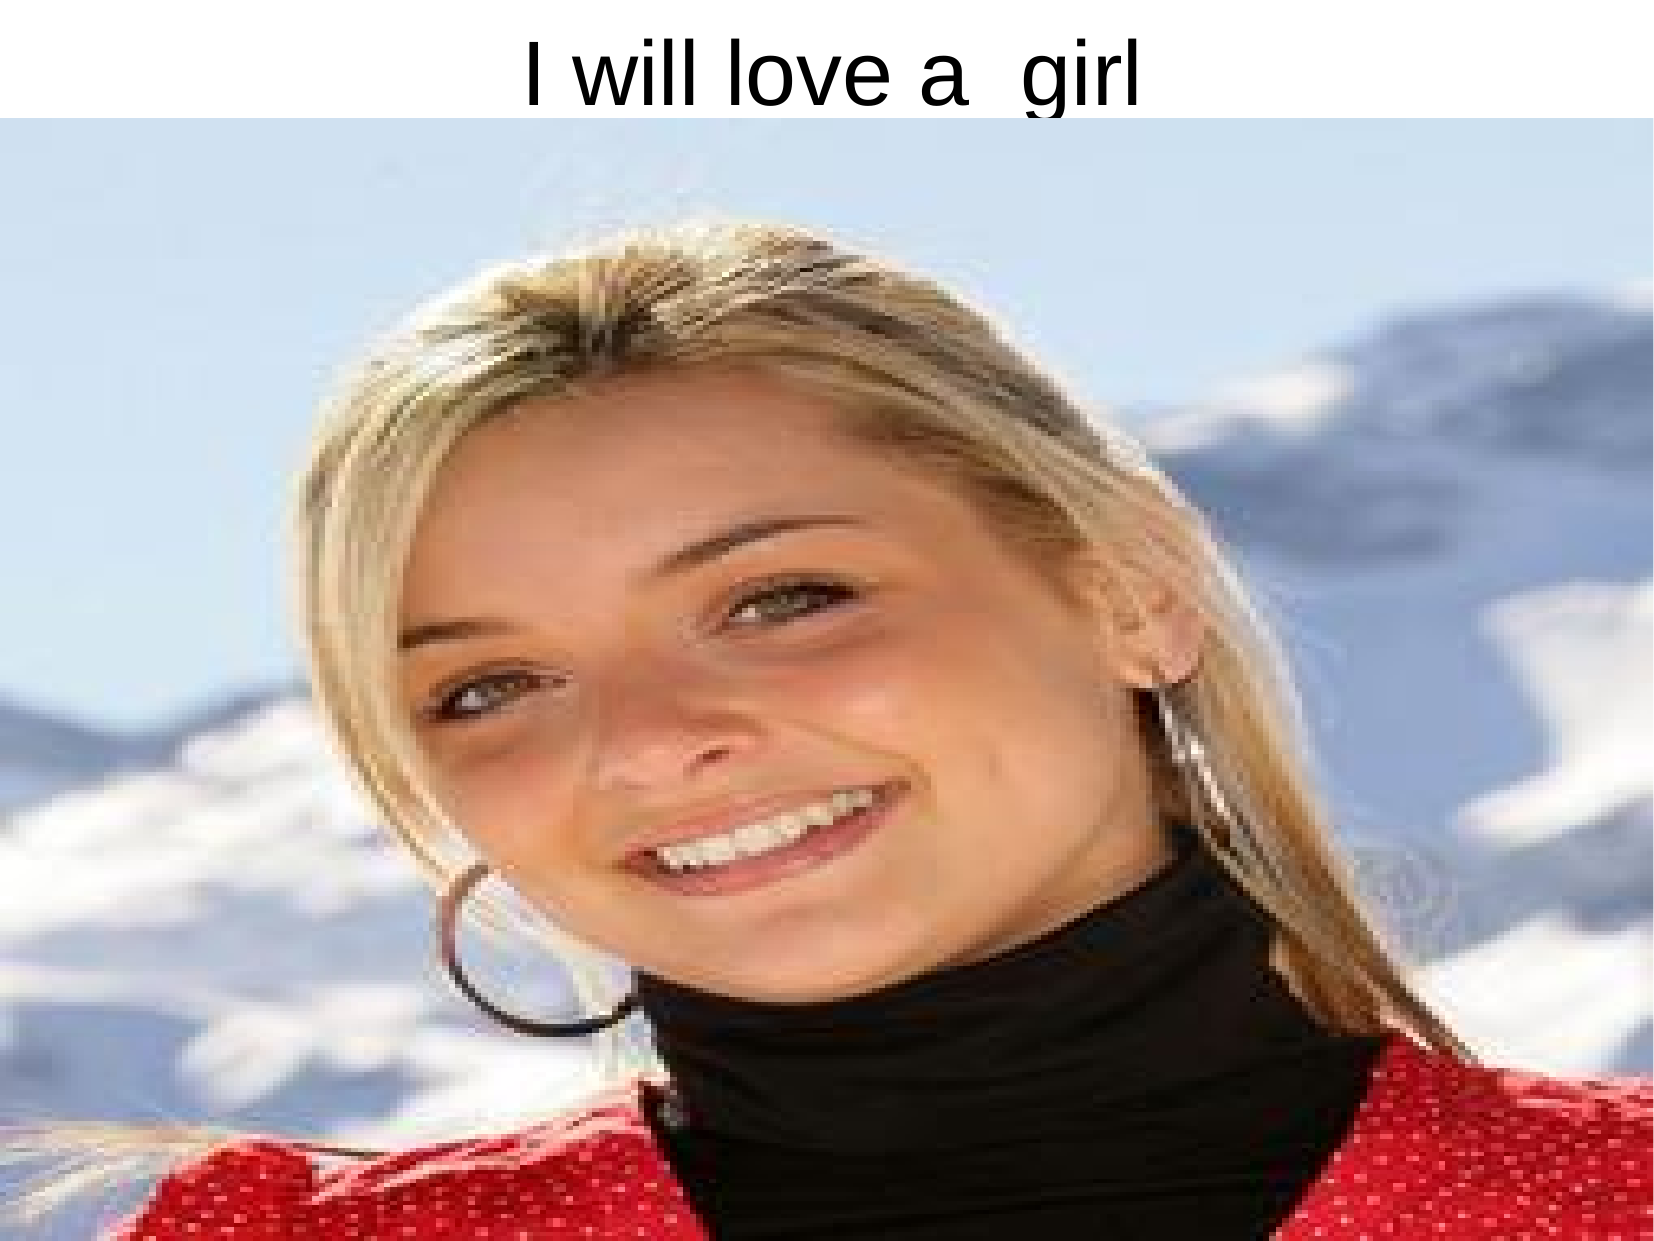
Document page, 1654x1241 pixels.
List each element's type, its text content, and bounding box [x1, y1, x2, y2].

picture [0, 118, 1654, 1241]
title I will love a girl [88, 0, 1577, 118]
